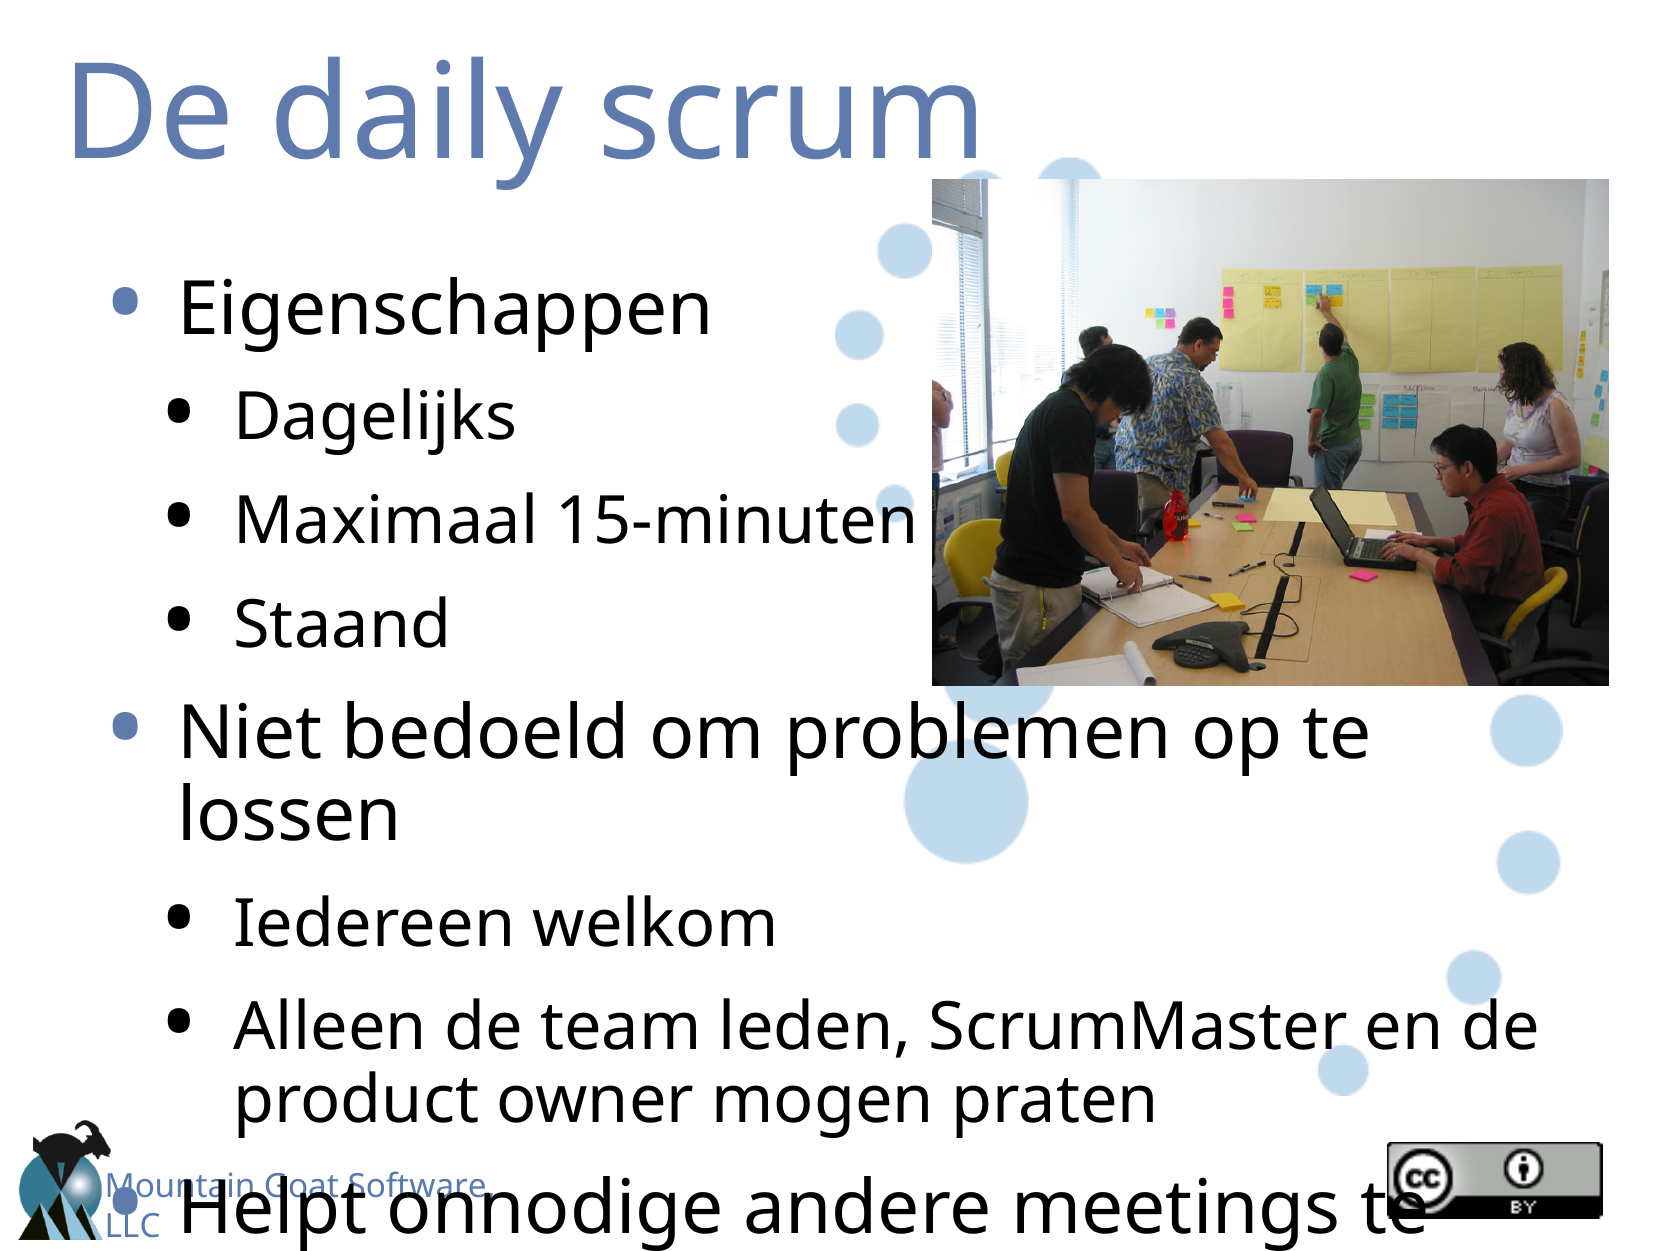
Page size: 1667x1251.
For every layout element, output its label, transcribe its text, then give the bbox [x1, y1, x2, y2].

picture [835, 179, 1610, 687]
picture [18, 1120, 111, 1240]
picture [1398, 1197, 1419, 1209]
title De daily scrum [56, 18, 1609, 194]
picture [1387, 1161, 1603, 1219]
list Eigenschappen Dagelijks Maximaal 15-minuten Staand Niet bedoeld om problemen op te lossen Iedereen welkom Alleen de team leden, ScrumMaster en de product owner mogen praten Helpt onnodige andere meetings te voorkomen [56, 262, 1609, 1161]
